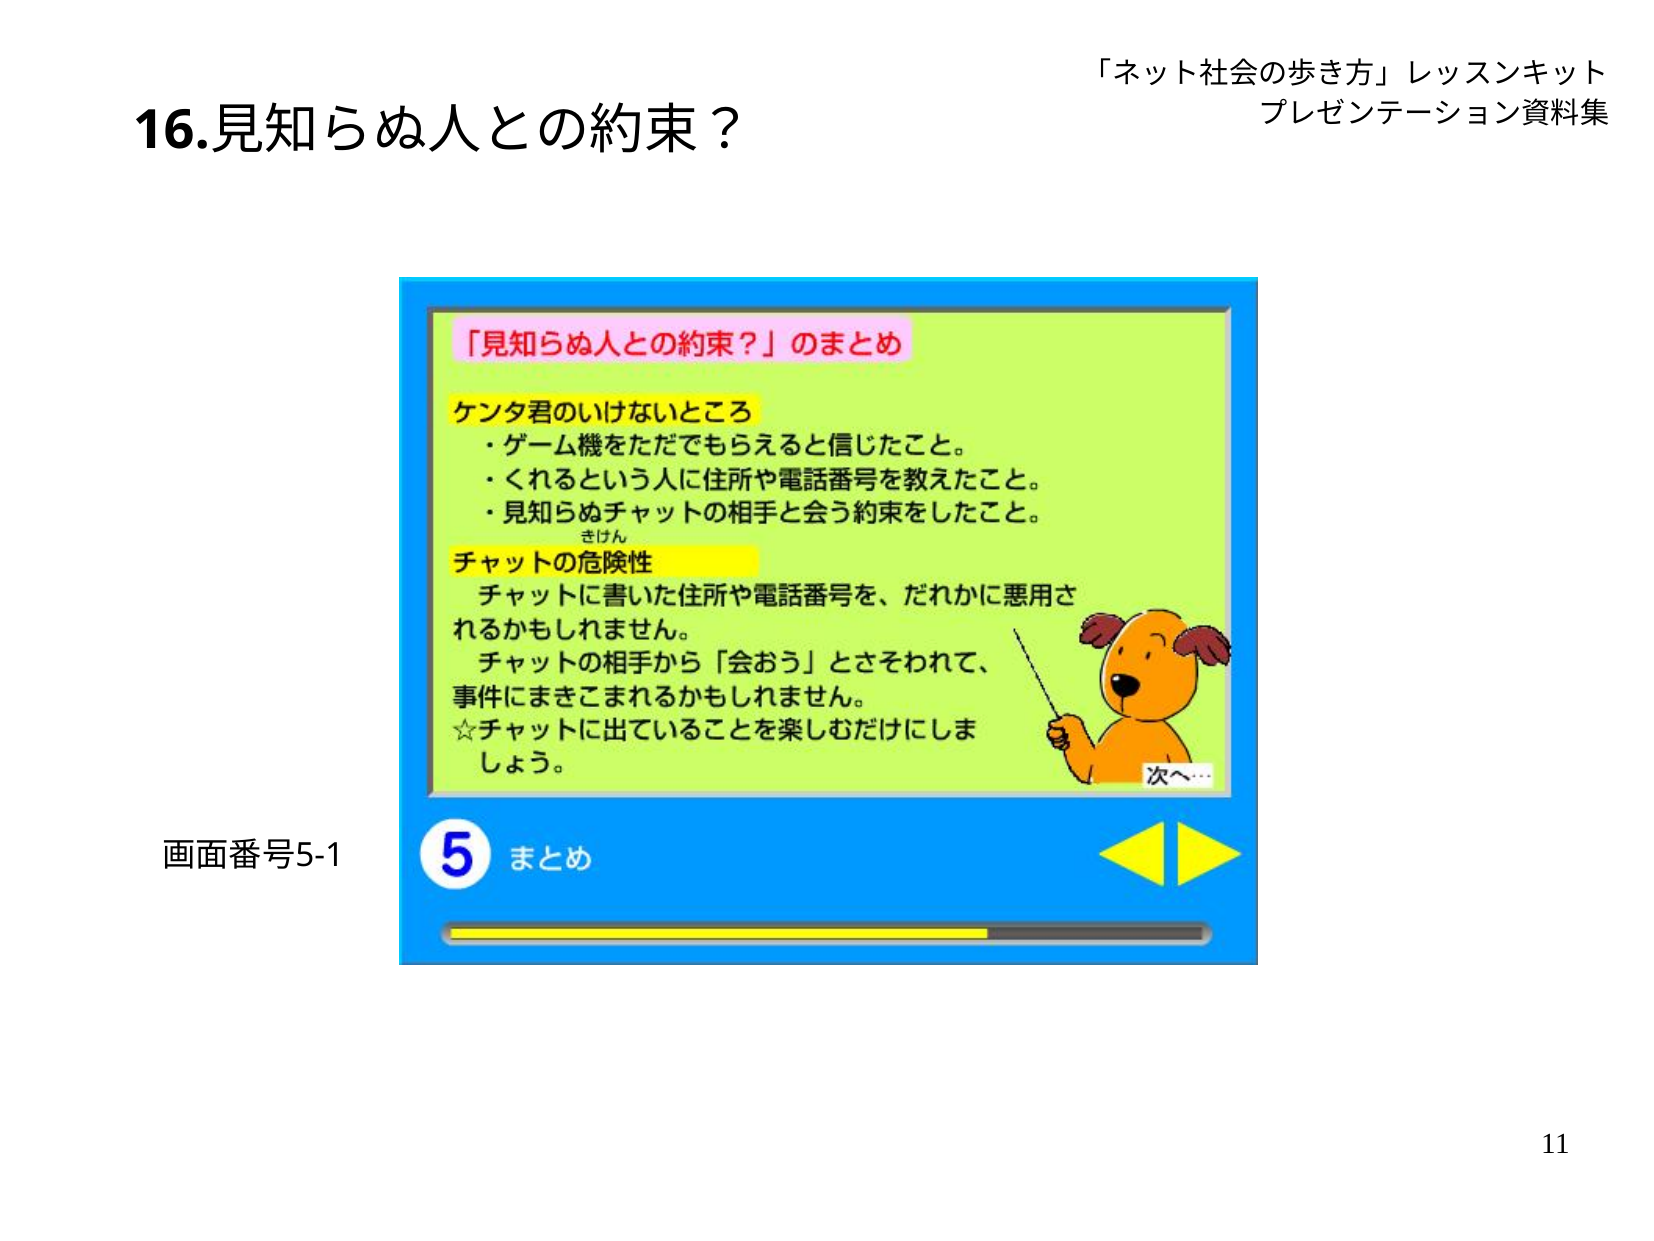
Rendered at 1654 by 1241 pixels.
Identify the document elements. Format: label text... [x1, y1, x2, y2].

text_box 16.見知らぬ人との約束？ [118, 88, 1241, 169]
text_box 「ネット社会の歩き方」レッスンキット プレゼンテーション資料集 [1062, 44, 1625, 139]
picture [399, 277, 1258, 965]
text_box 画面番号5-1 [147, 826, 384, 882]
